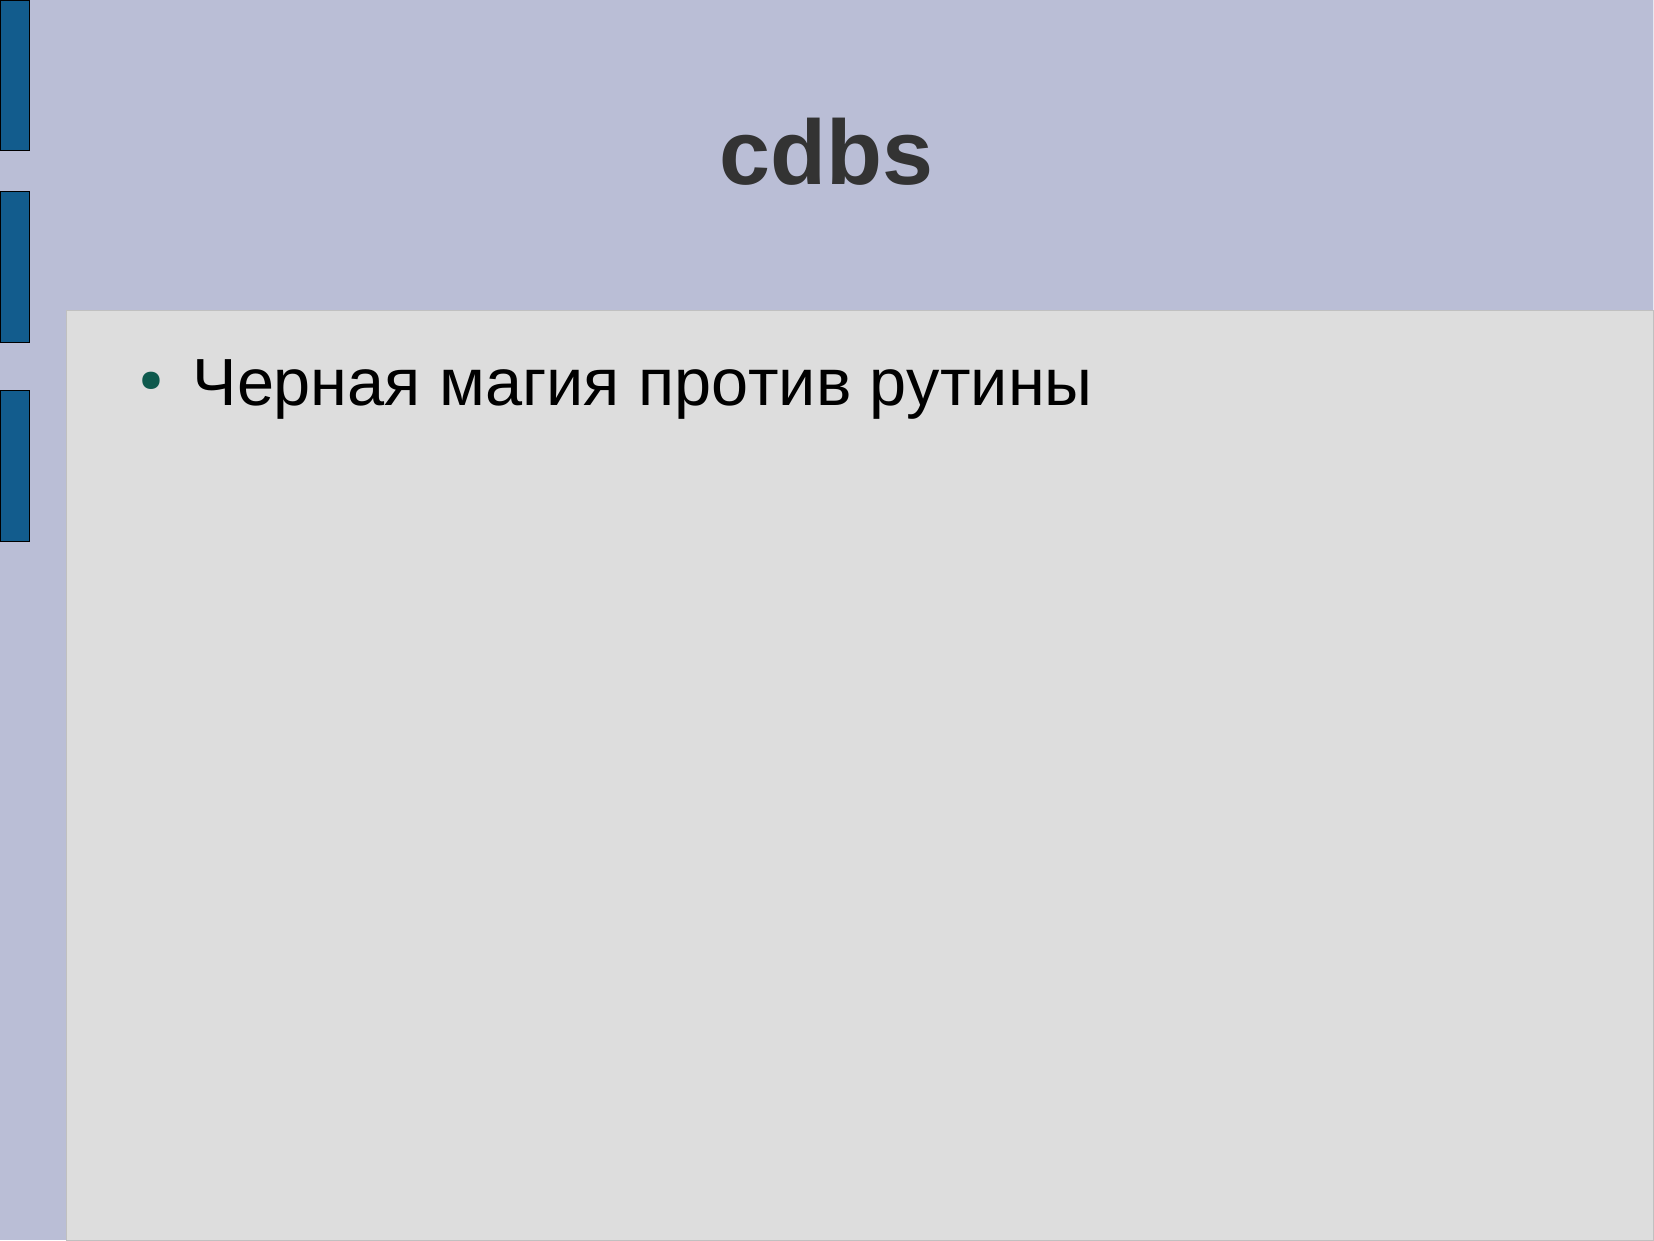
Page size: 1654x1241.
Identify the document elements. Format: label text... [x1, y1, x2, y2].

list Черная магия против рутины [121, 344, 1534, 1164]
title cdbs [82, 56, 1571, 250]
